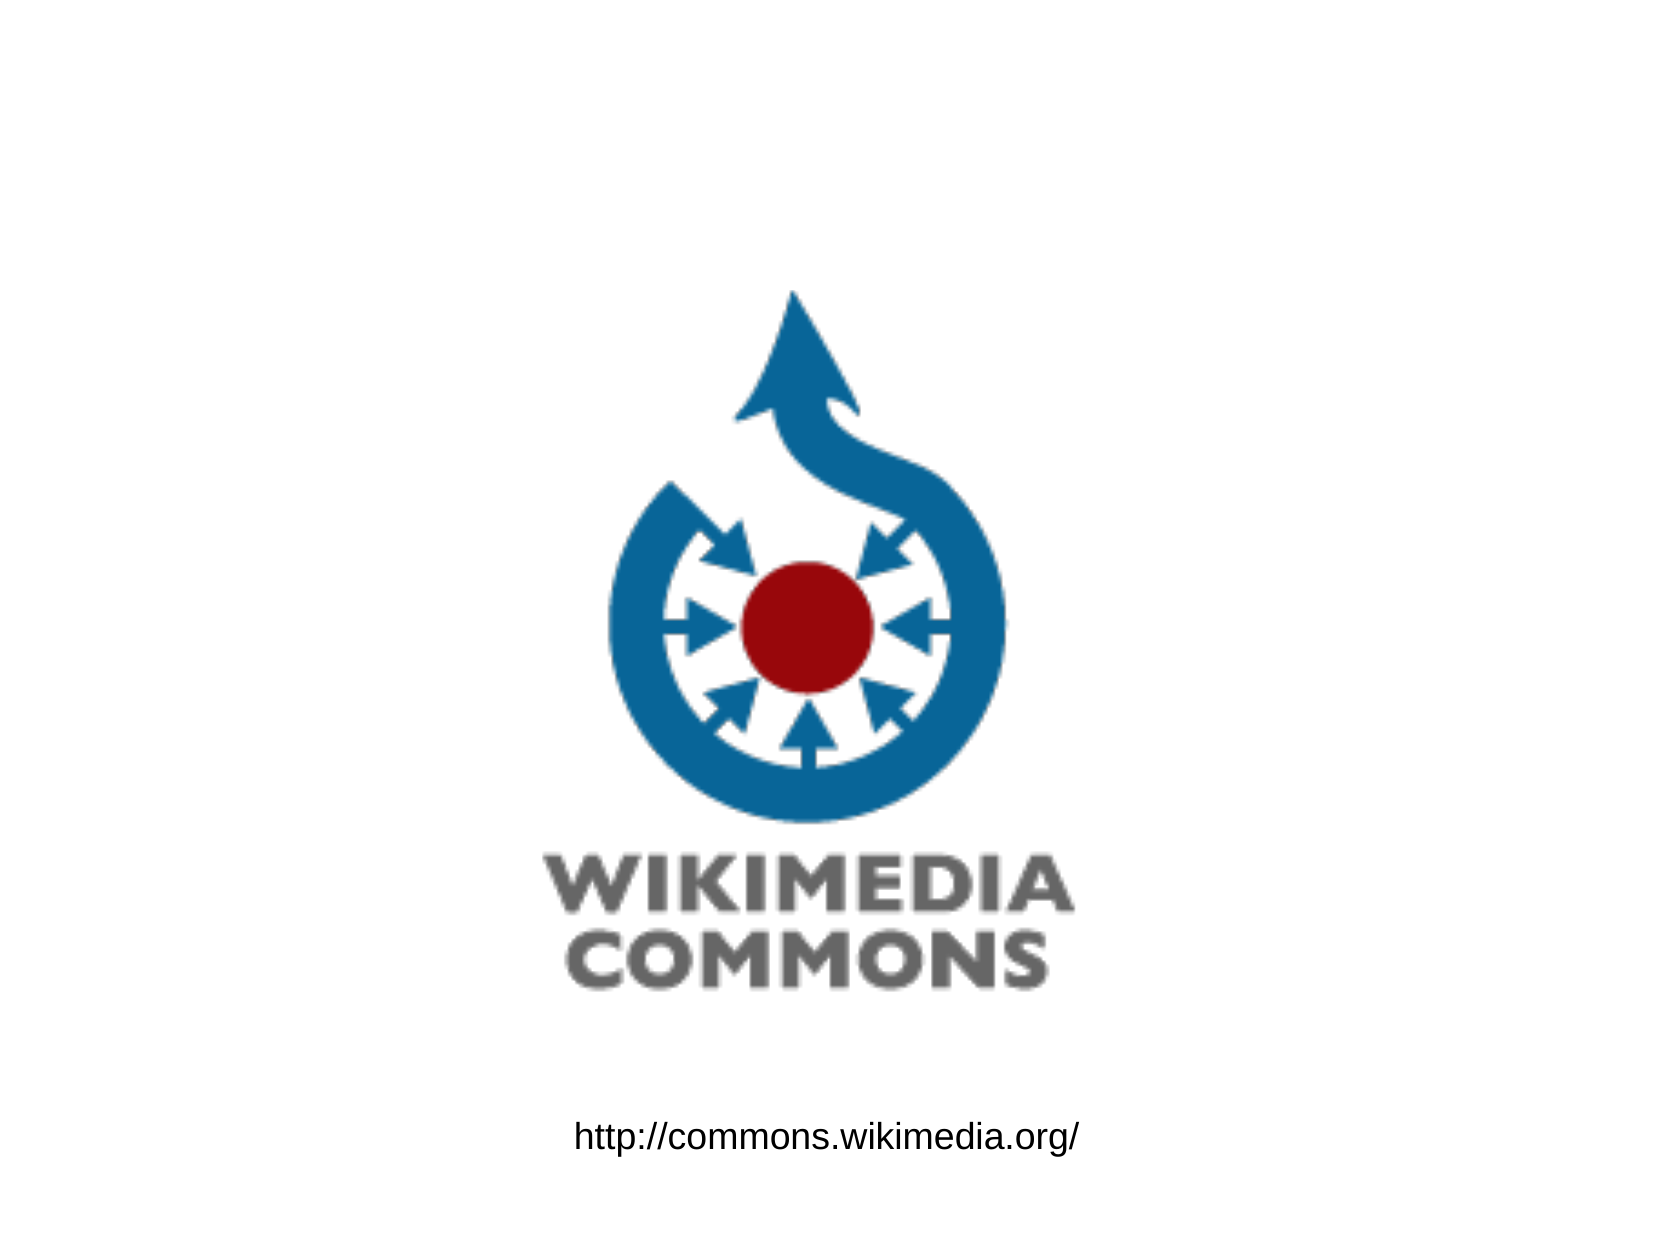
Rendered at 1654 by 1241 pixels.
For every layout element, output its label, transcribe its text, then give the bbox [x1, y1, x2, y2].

picture [541, 290, 1079, 1010]
title http://commons.wikimedia.org/ [82, 1033, 1571, 1241]
